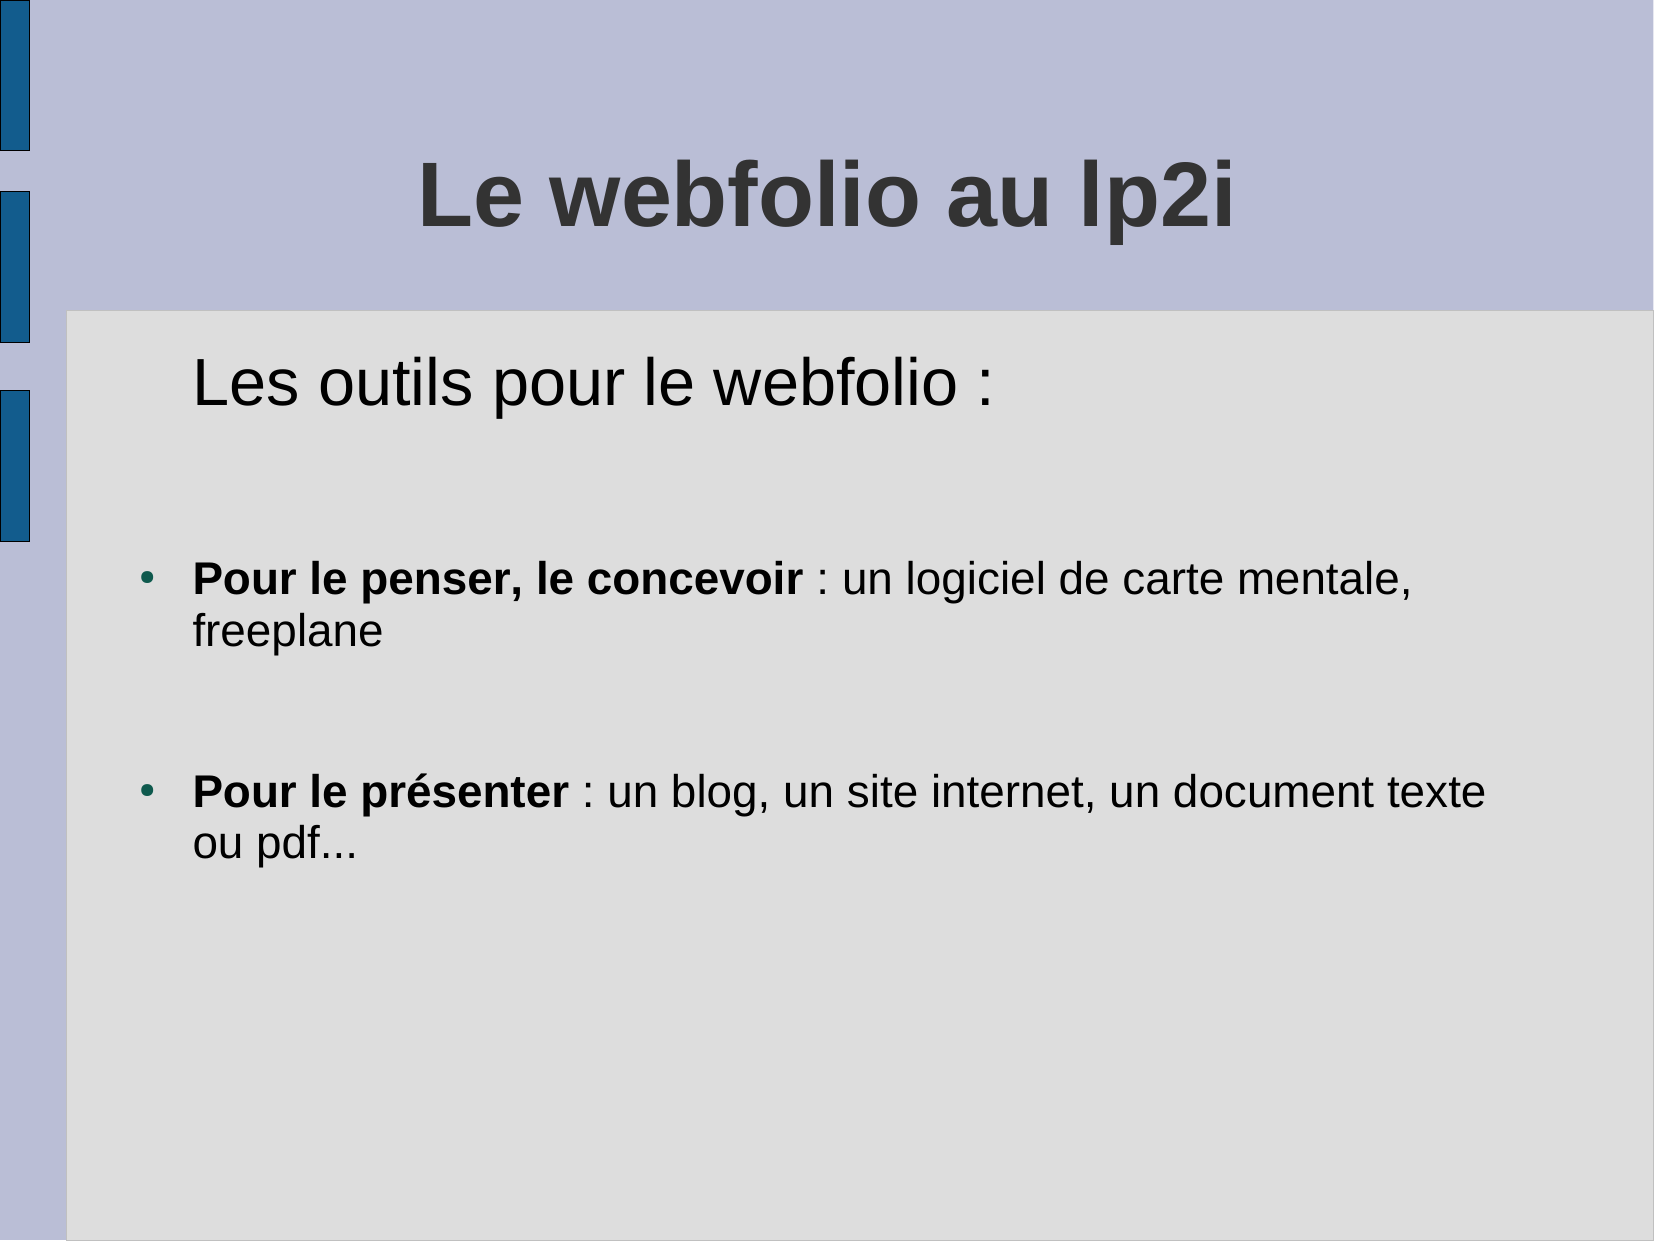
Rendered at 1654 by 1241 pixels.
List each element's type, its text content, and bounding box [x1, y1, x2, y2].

list Les outils pour le webfolio : Pour le penser, le concevoir : un logiciel de carte mentale, freeplane Pour le présenter : un blog, un site internet, un document texte ou pdf... [121, 344, 1534, 1127]
title Le webfolio au lp2i [121, 91, 1534, 299]
